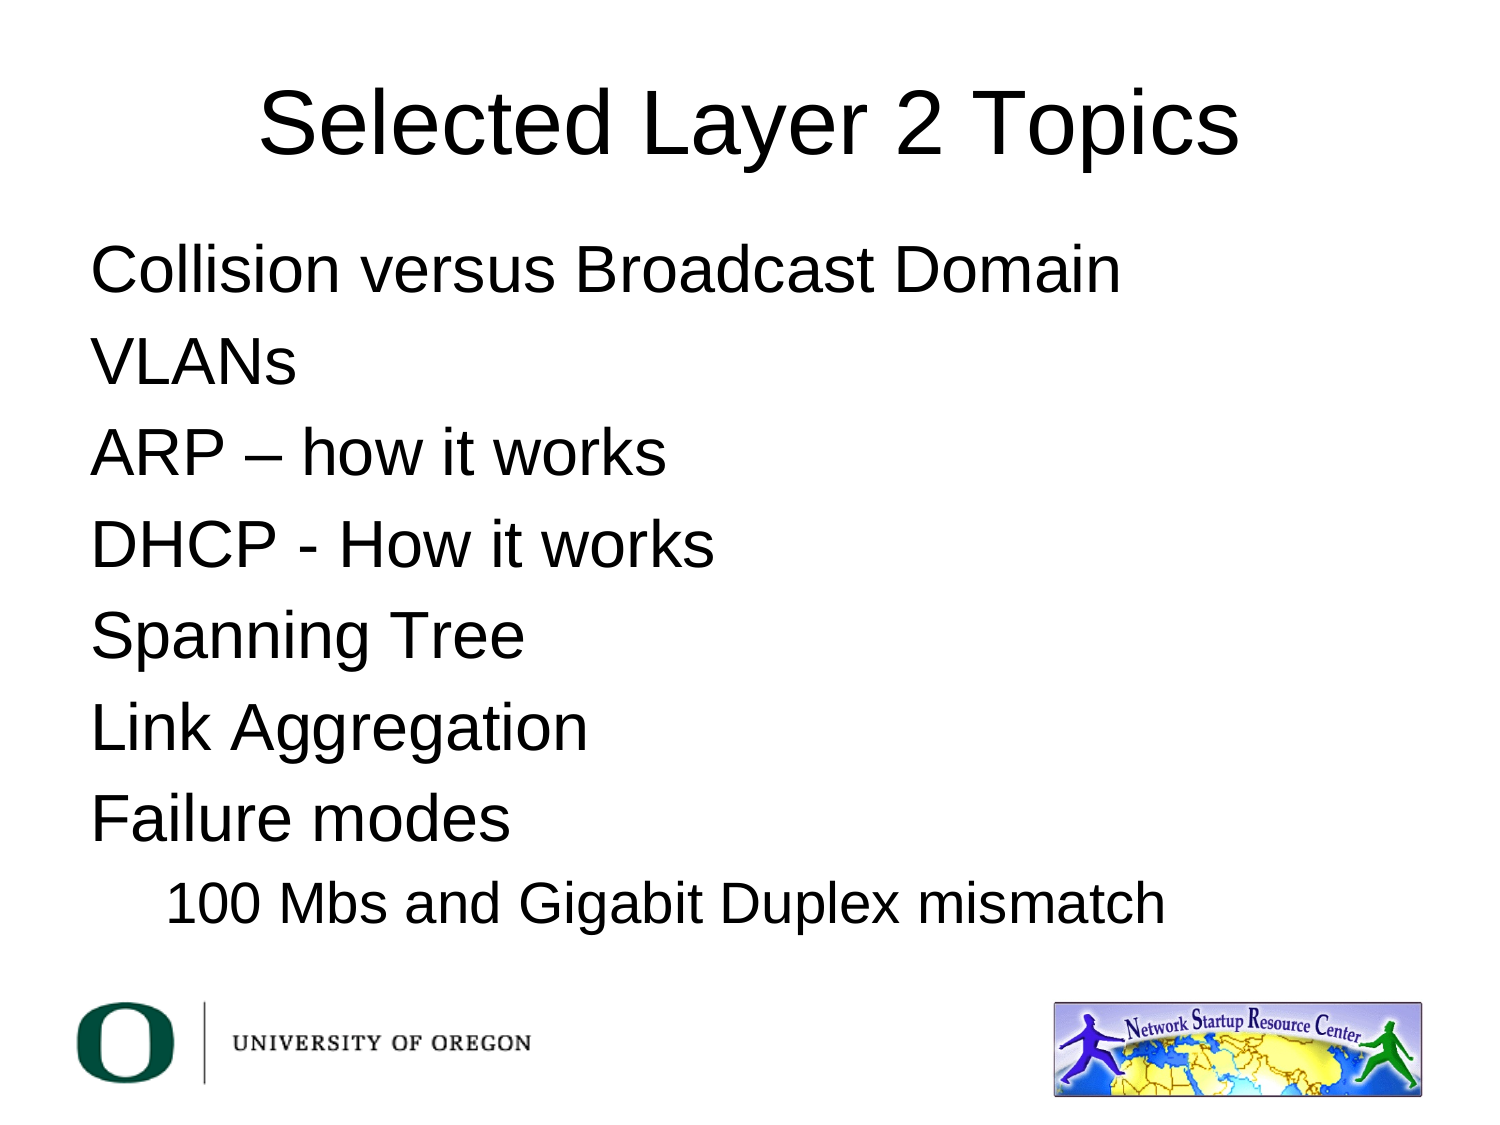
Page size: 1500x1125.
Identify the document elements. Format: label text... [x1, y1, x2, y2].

picture [62, 998, 546, 1088]
title Selected Layer 2 Topics [75, 45, 1426, 201]
picture [1050, 999, 1426, 1100]
list Collision versus Broadcast Domain VLANs ARP – how it works DHCP - How it works Spanning Tree Link Aggregation Failure modes 100 Mbs and Gigabit Duplex mismatch [75, 224, 1413, 1069]
